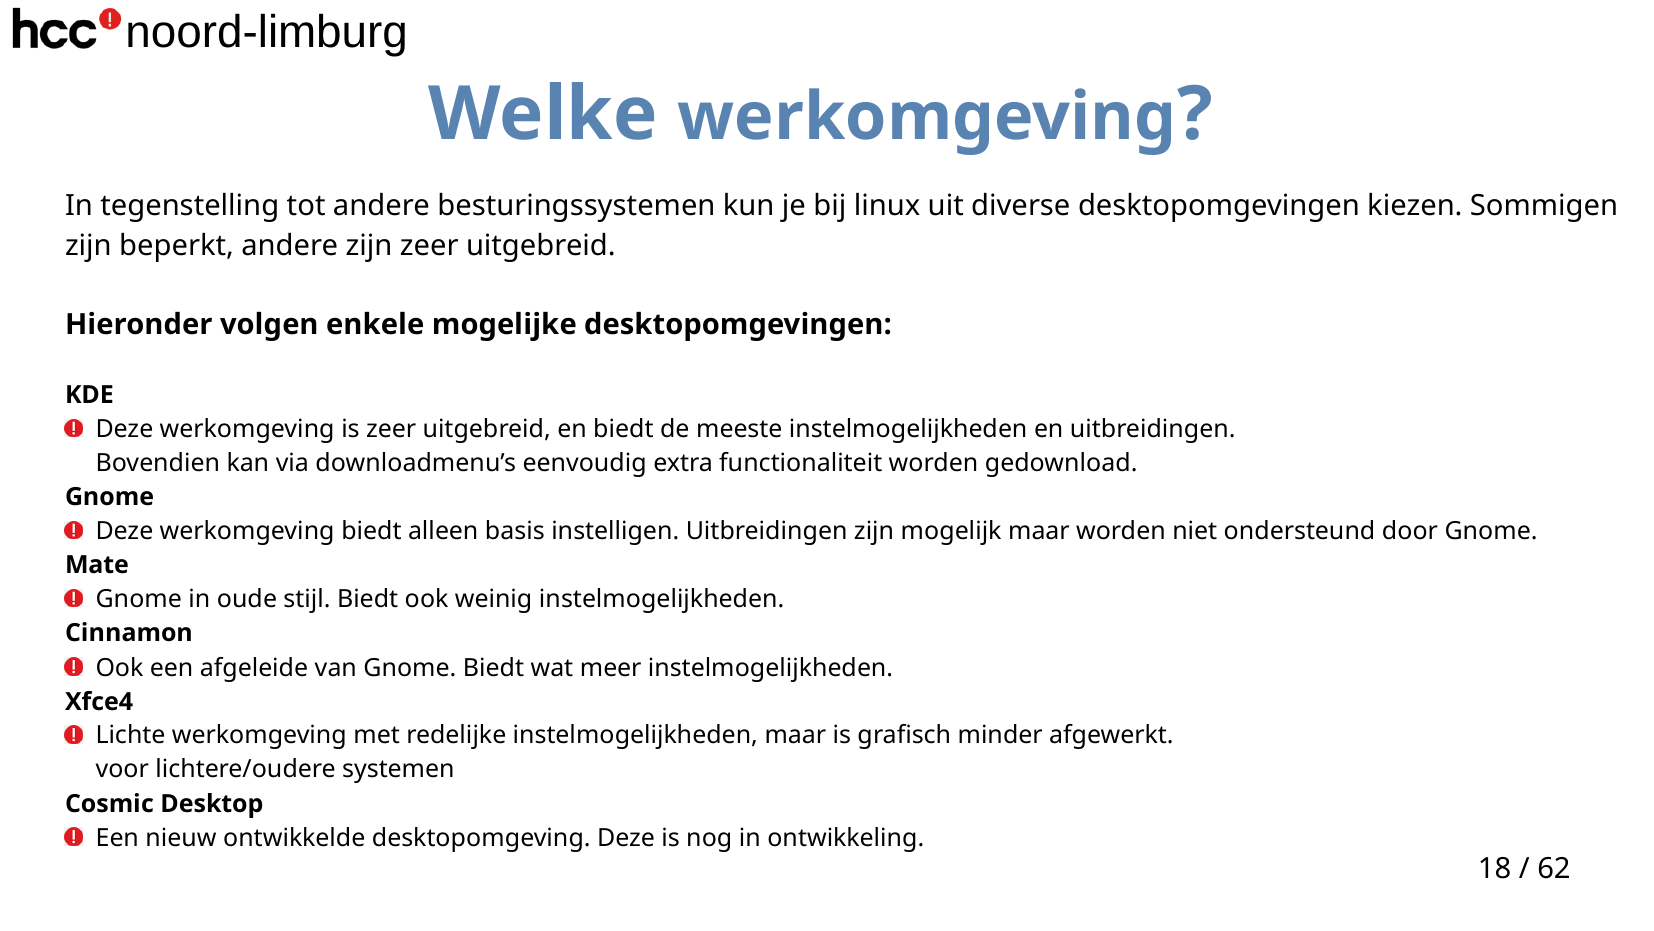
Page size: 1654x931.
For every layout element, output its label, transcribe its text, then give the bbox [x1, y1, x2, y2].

picture [11, 6, 122, 50]
subtitle In tegenstelling tot andere besturingssystemen kun je bij linux uit diverse desktopomgevingen kiezen. Sommigen zijn beperkt, andere zijn zeer uitgebreid. Hieronder volgen enkele mogelijke desktopomgevingen: KDE Deze werkomgeving is zeer uitgebreid, en biedt de meeste instelmogelijkheden en uitbreidingen. Bovendien kan via downloadmenu’s eenvoudig extra functionaliteit worden gedownload. Gnome Deze werkomgeving biedt alleen basis instelligen. Uitbreidingen zijn mogelijk maar worden niet ondersteund door Gnome. Mate Gnome in oude stijl. Biedt ook weinig instelmogelijkheden. Cinnamon Ook een afgeleide van Gnome. Biedt wat meer instelmogelijkheden. Xfce4 Lichte werkomgeving met redelijke instelmogelijkheden, maar is grafisch minder afgewerkt. voor lichtere/oudere systemen Cosmic Desktop Een nieuw ontwikkelde desktopomgeving. Deze is nog in ontwikkeling. [64, 161, 1654, 876]
title Welke werkomgeving? [118, 59, 1524, 161]
